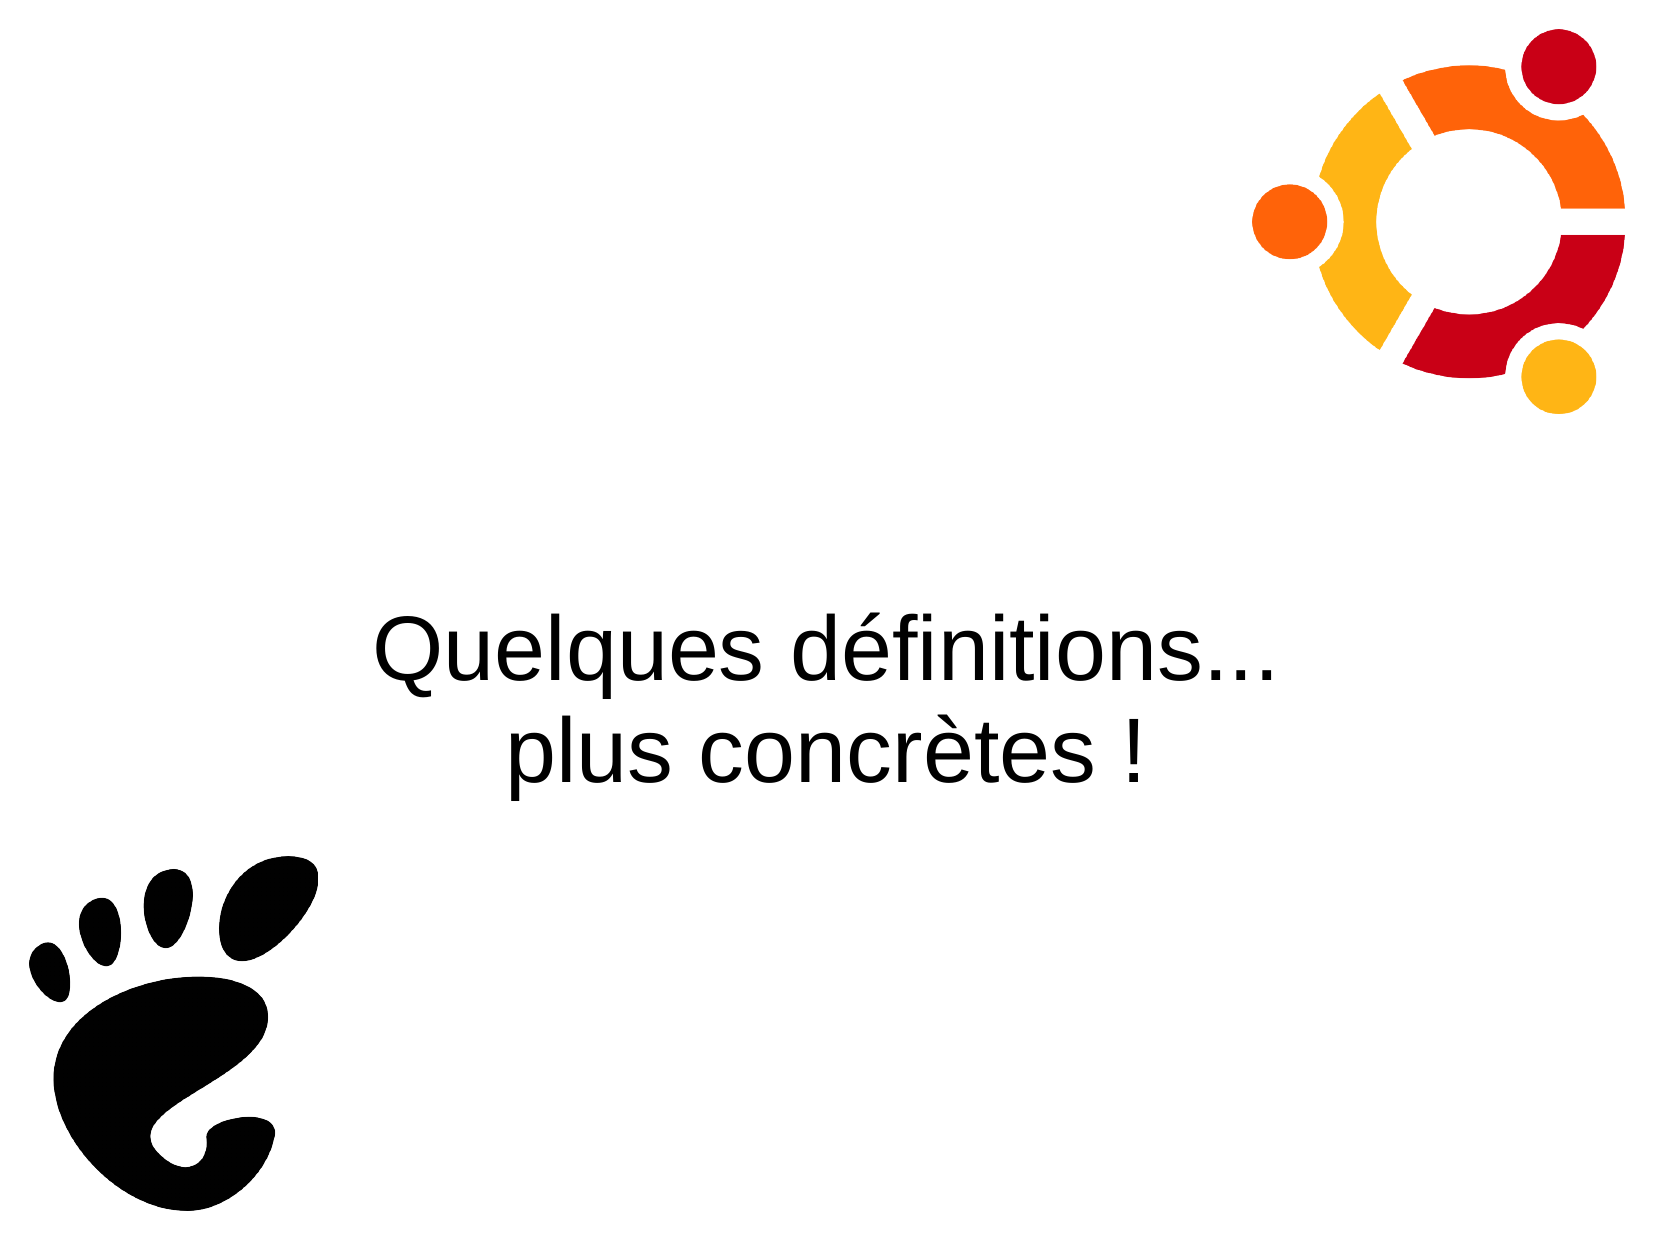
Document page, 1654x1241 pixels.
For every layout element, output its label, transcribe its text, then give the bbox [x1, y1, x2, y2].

picture [1252, 29, 1625, 414]
picture [29, 856, 318, 1211]
subtitle Quelques définitions... plus concrètes ! [82, 290, 1571, 1109]
